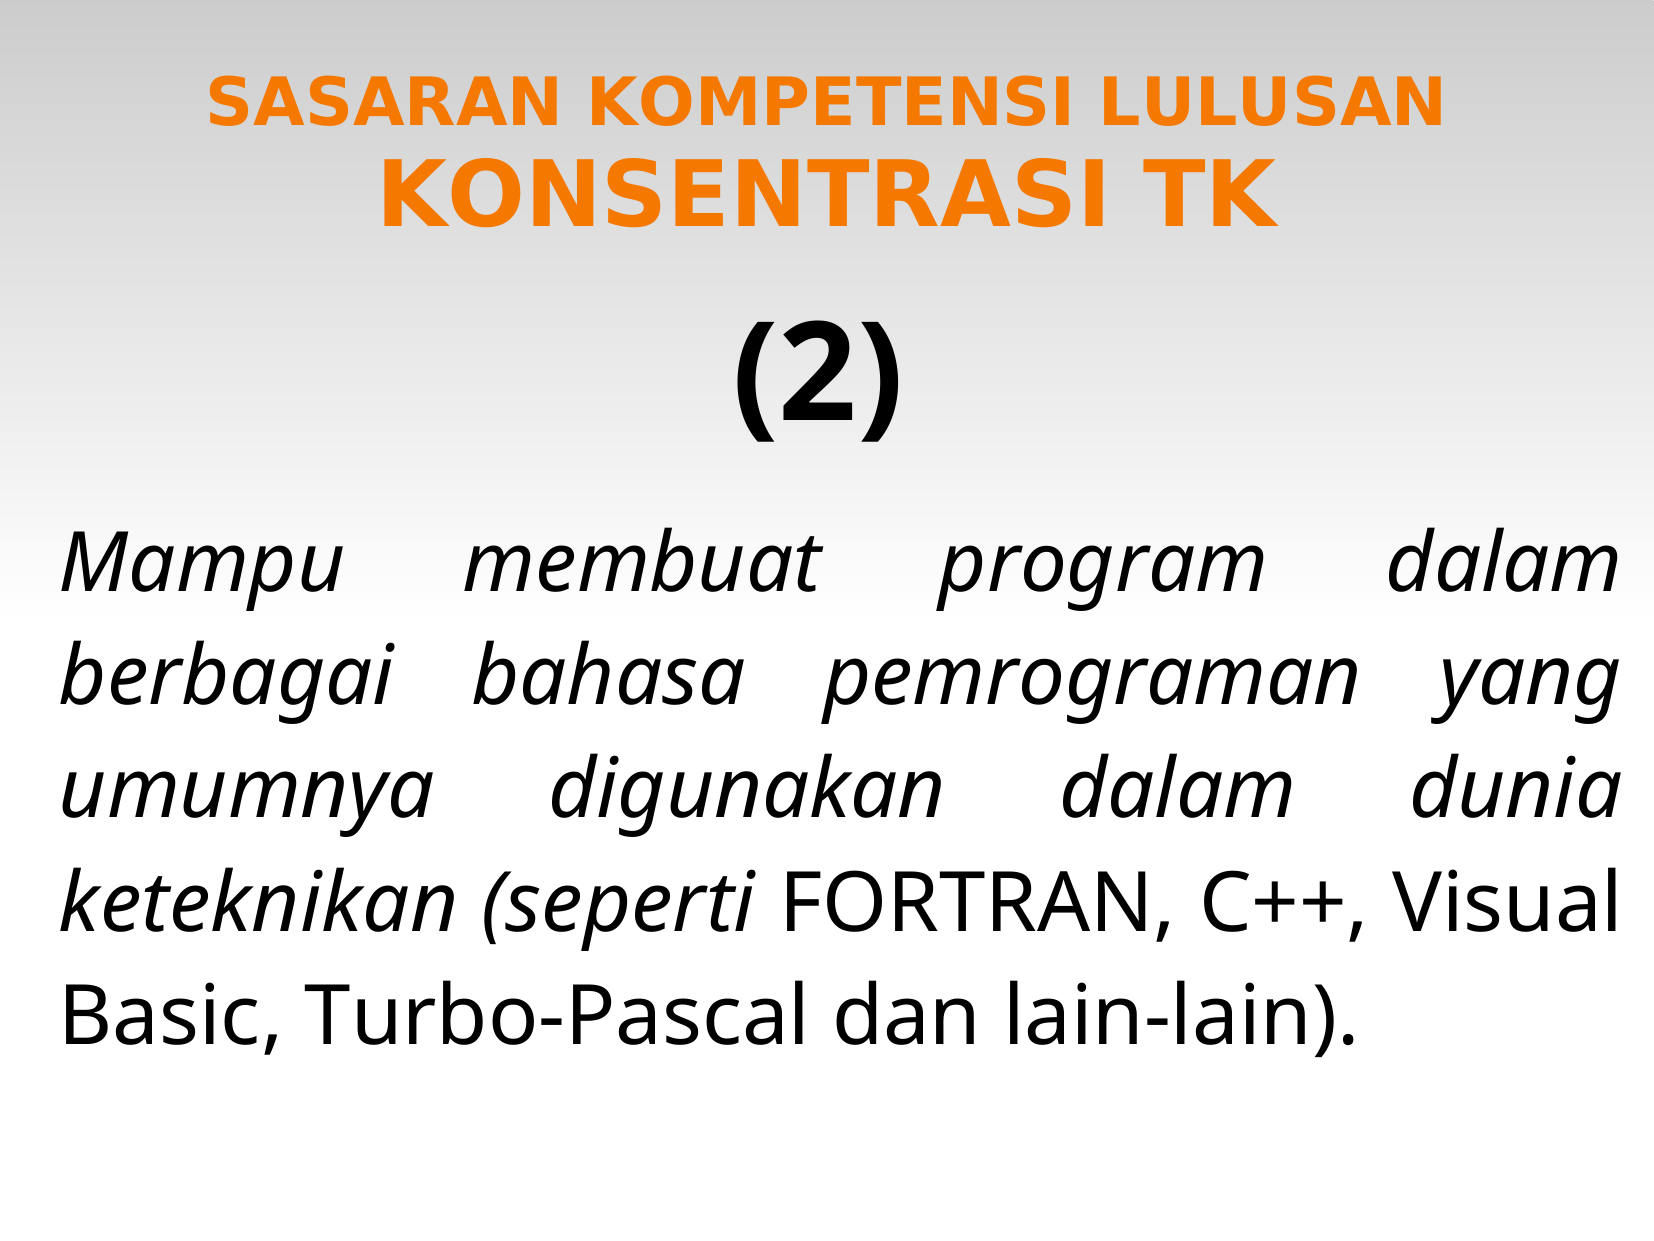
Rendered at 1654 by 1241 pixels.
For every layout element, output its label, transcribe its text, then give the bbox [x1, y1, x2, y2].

title SASARAN KOMPETENSI LULUSAN KONSENTRASI TK [82, 45, 1571, 266]
subtitle Mampu membuat program dalam berbagai bahasa pemrograman yang umumnya digunakan dalam dunia keteknikan (seperti FORTRAN, C++, Visual Basic, Turbo-Pascal dan lain-lain). [59, 383, 1625, 1188]
text_box (2) [717, 266, 934, 471]
